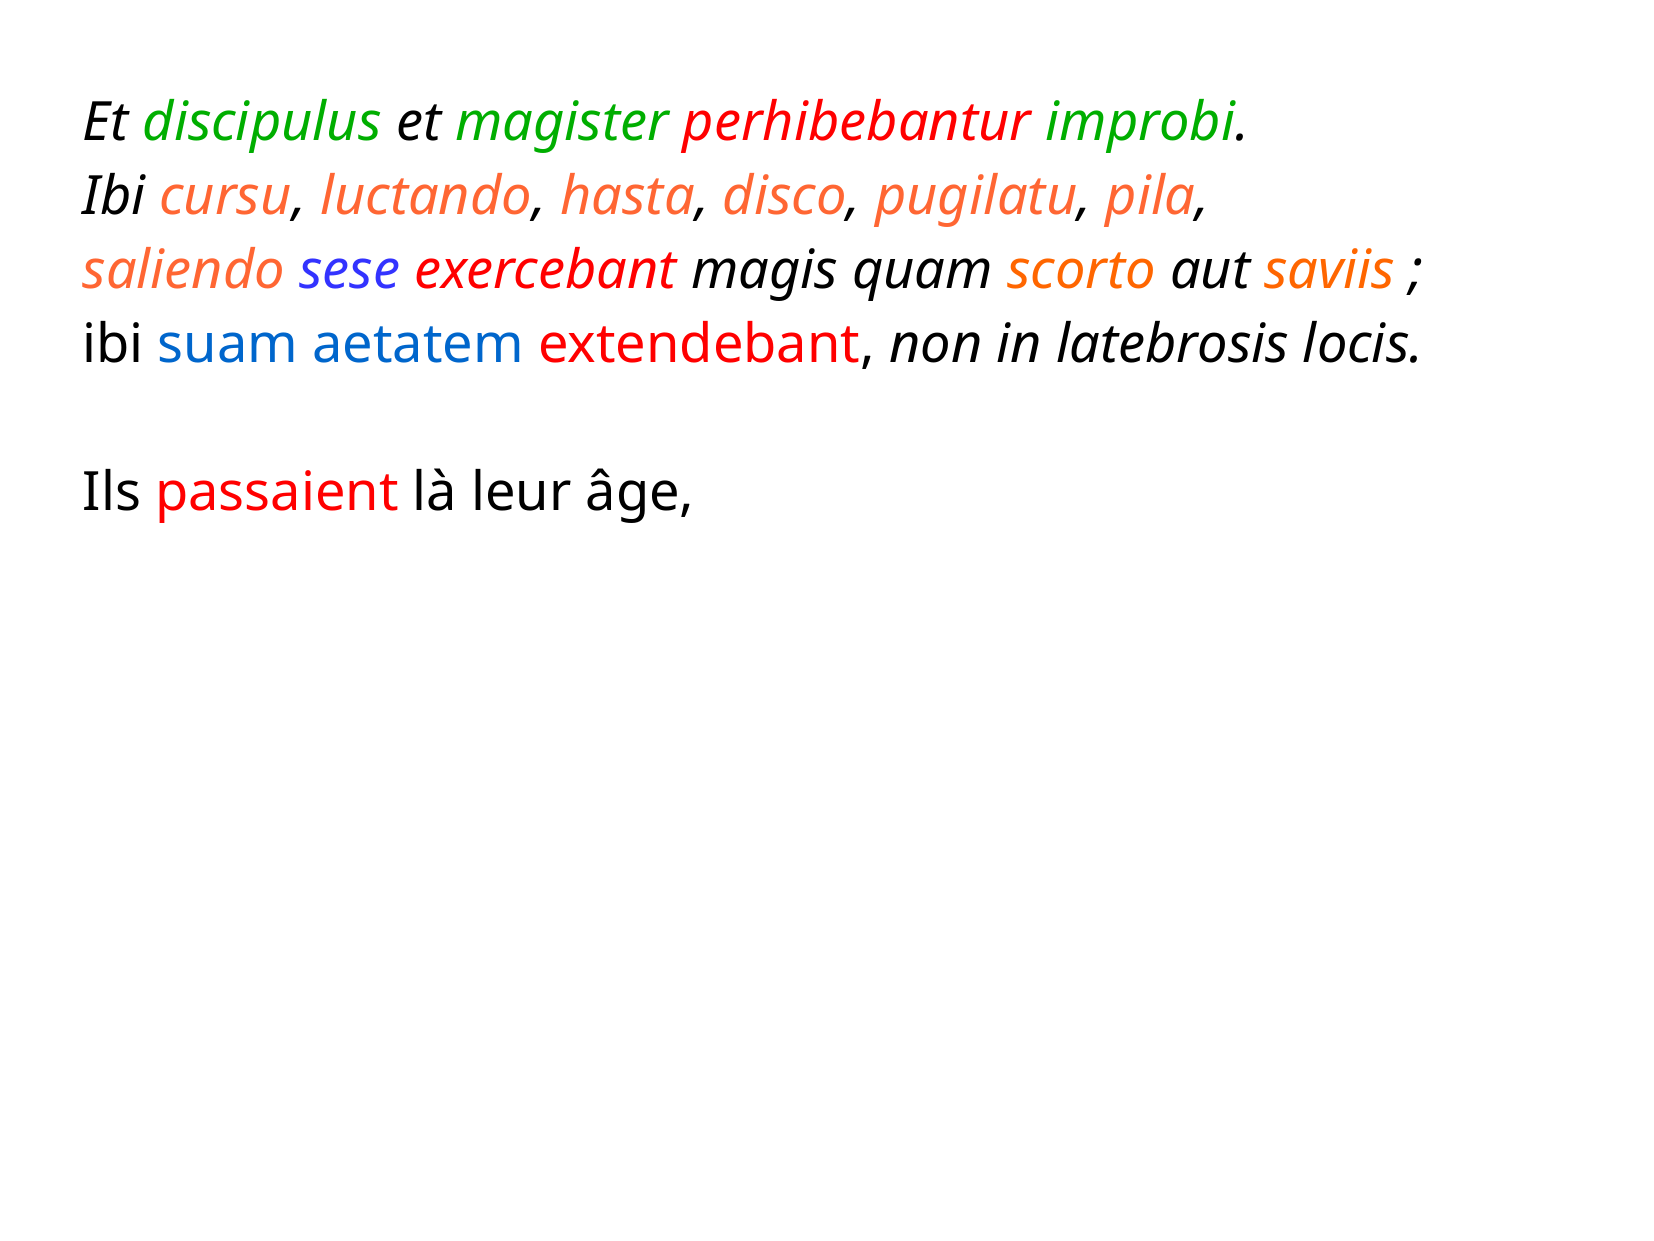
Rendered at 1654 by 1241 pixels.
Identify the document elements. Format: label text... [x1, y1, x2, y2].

list Et discipulus et magister perhibebantur improbi. Ibi cursu, luctando, hasta, disco, pugilatu, pila, saliendo sese exercebant magis quam scorto aut saviis ; ibi suam aetatem extendebant, non in latebrosis locis. Ils passaient là leur âge, [82, 82, 1571, 1109]
